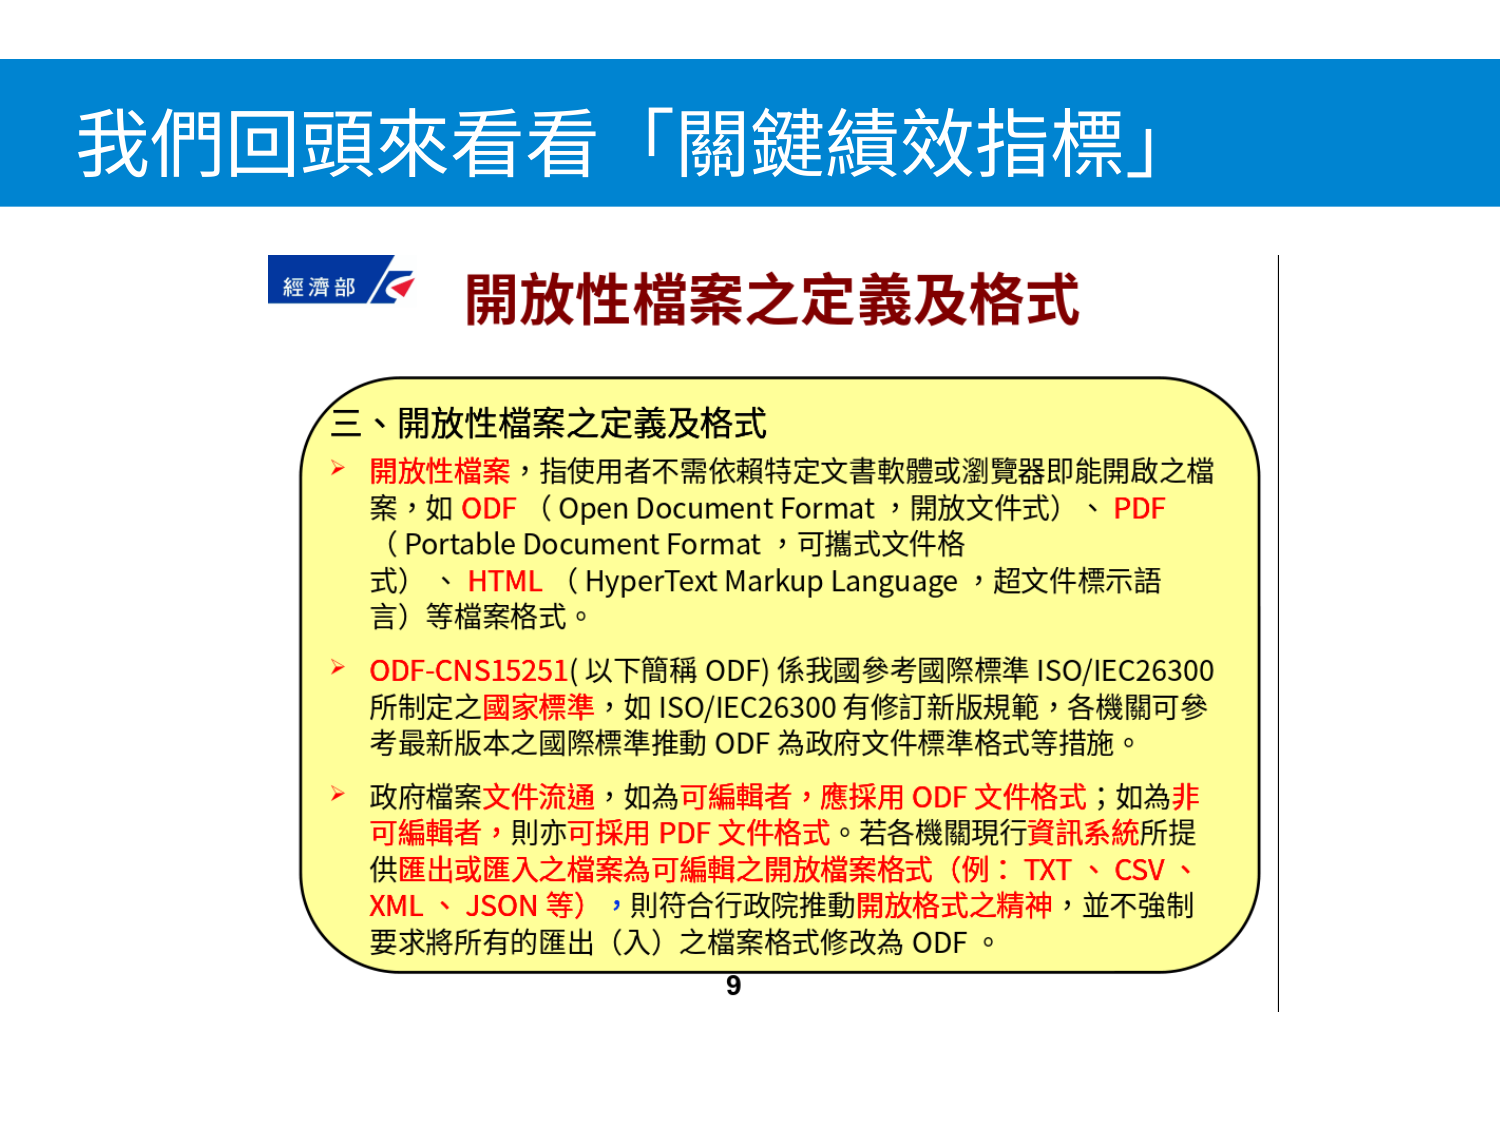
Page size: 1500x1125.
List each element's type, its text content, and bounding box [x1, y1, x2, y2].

picture [268, 255, 1279, 1012]
title 我們回頭來看看「關鍵績效指標」 [75, 44, 1425, 233]
